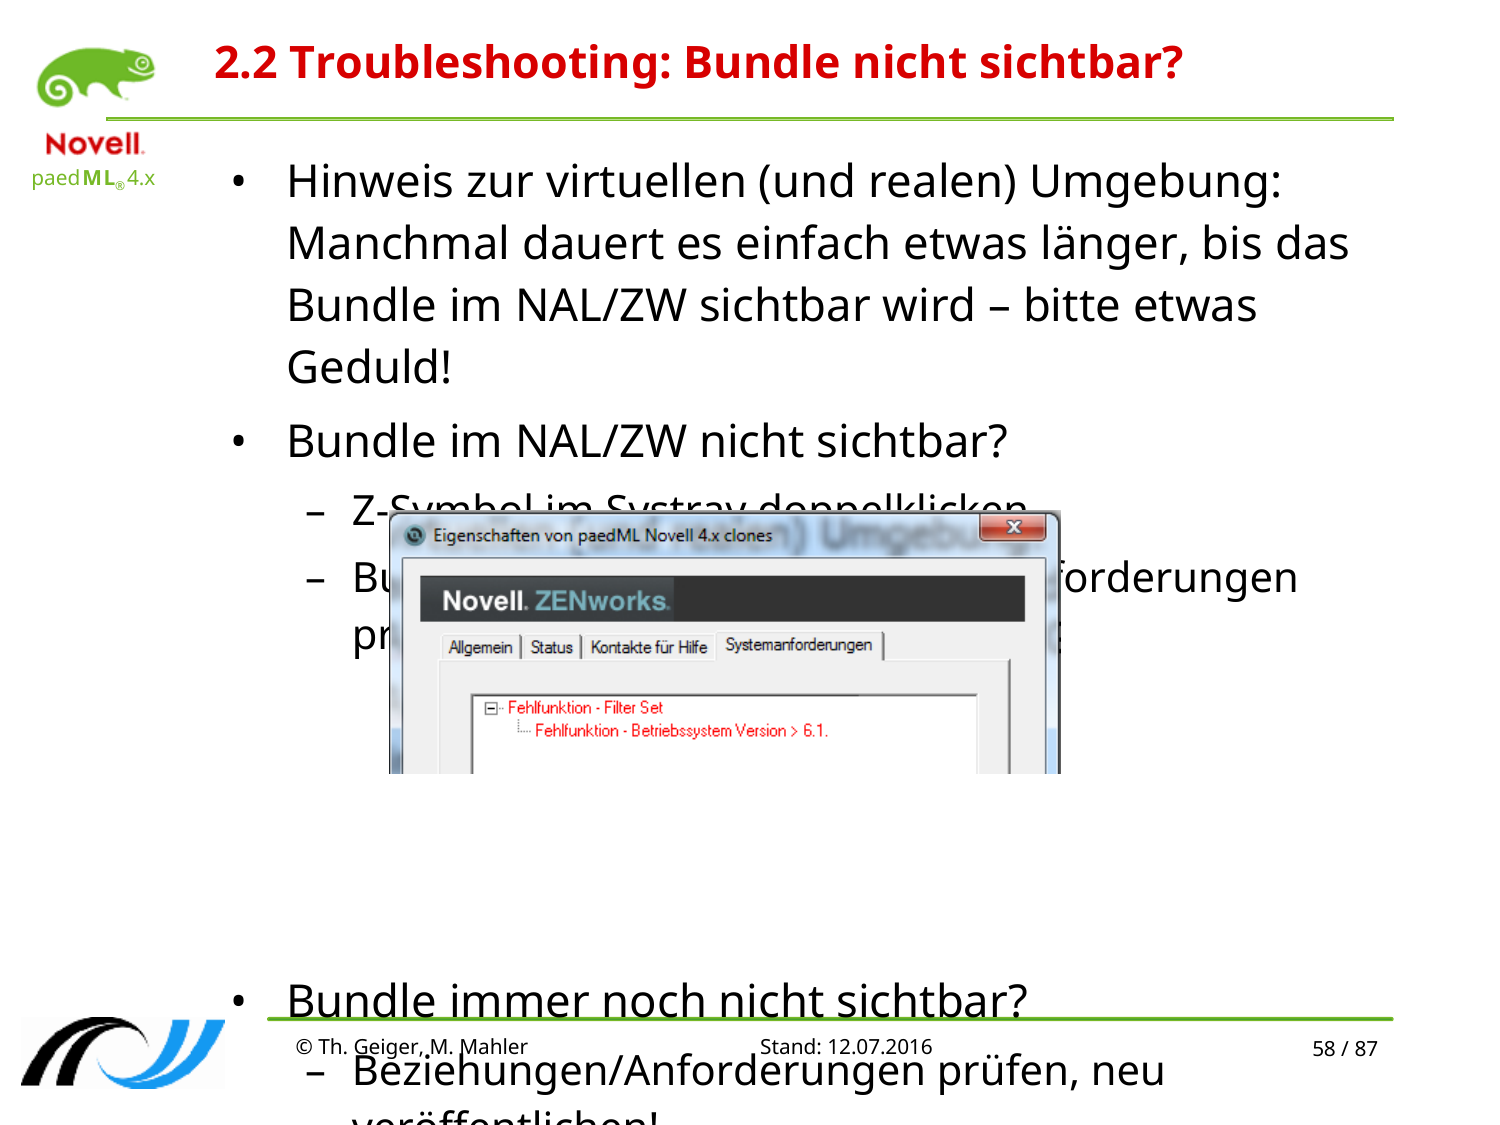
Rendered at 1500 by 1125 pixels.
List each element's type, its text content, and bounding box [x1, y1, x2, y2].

picture [21, 1017, 225, 1089]
picture [24, 32, 167, 175]
list Hinweis zur virtuellen (und realen) Umgebung: Manchmal dauert es einfach etwas länger, bis das Bundle im NAL/ZW sichtbar wird – bitte etwas Geduld! Bundle im NAL/ZW nicht sichtbar? Z-Symbol im Systray doppelklicken Bundle anklicken, z.B. die Systemanforderungen prüfen Bundle immer noch nicht sichtbar? Beziehungen/Anforderungen prüfen, neu veröffentlichen! Prüfen, ob es vom ZAA (im Systray) bereitgestellt wird! [230, 149, 1406, 953]
title 2.2 Troubleshooting: Bundle nicht sichtbar? [214, 16, 1393, 108]
picture [389, 510, 1061, 774]
